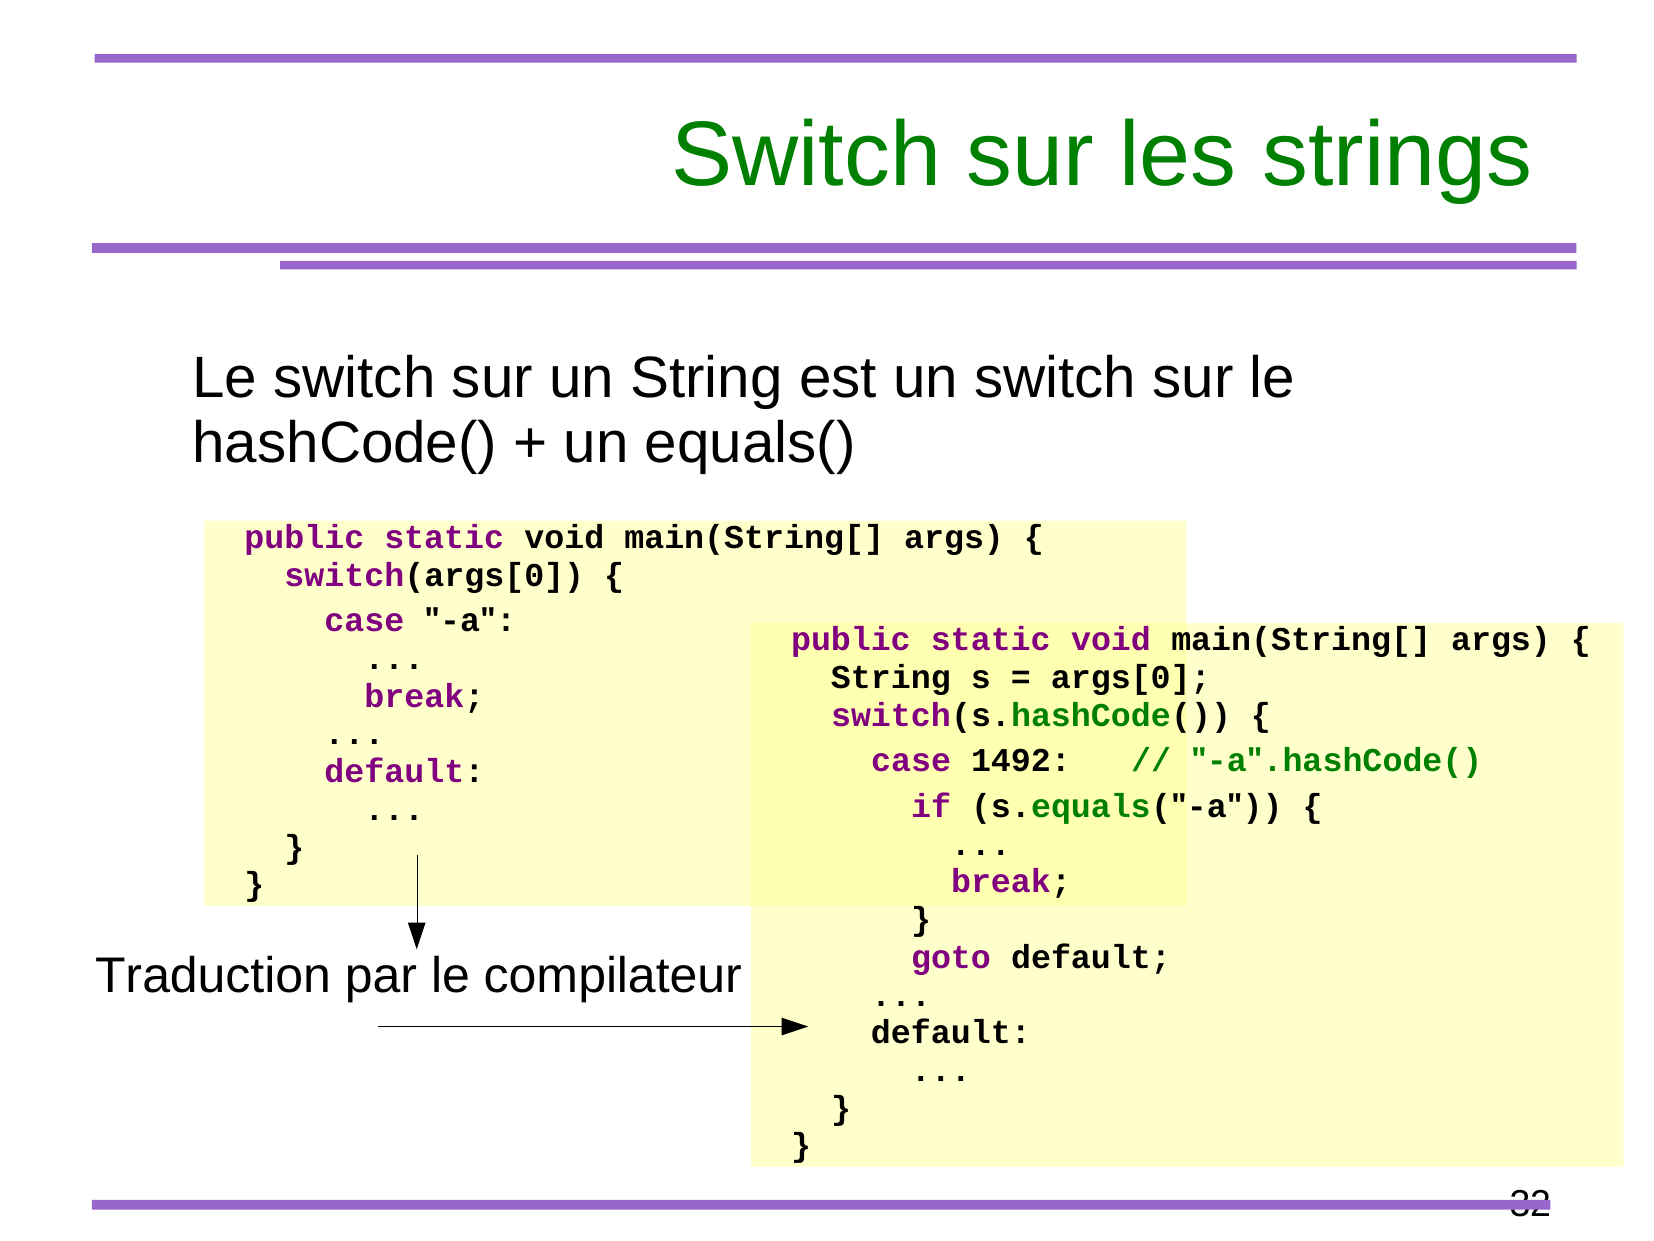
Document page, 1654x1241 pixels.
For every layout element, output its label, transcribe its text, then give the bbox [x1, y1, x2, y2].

list Le switch sur un String est un switch sur le hashCode() + un equals() [121, 344, 1534, 501]
text_box public static void main(String[] args) { switch(args[0]) { case "-a": ... break; ... default: ... } } [204, 520, 1187, 906]
text_box Traduction par le compilateur [94, 946, 744, 1003]
title Switch sur les strings [121, 49, 1534, 257]
text_box public static void main(String[] args) { String s = args[0]; switch(s.hashCode()) { case 1492: // "-a".hashCode() if (s.equals("-a")) { ... break; } goto default; ... default: ... } } [751, 623, 1624, 1166]
